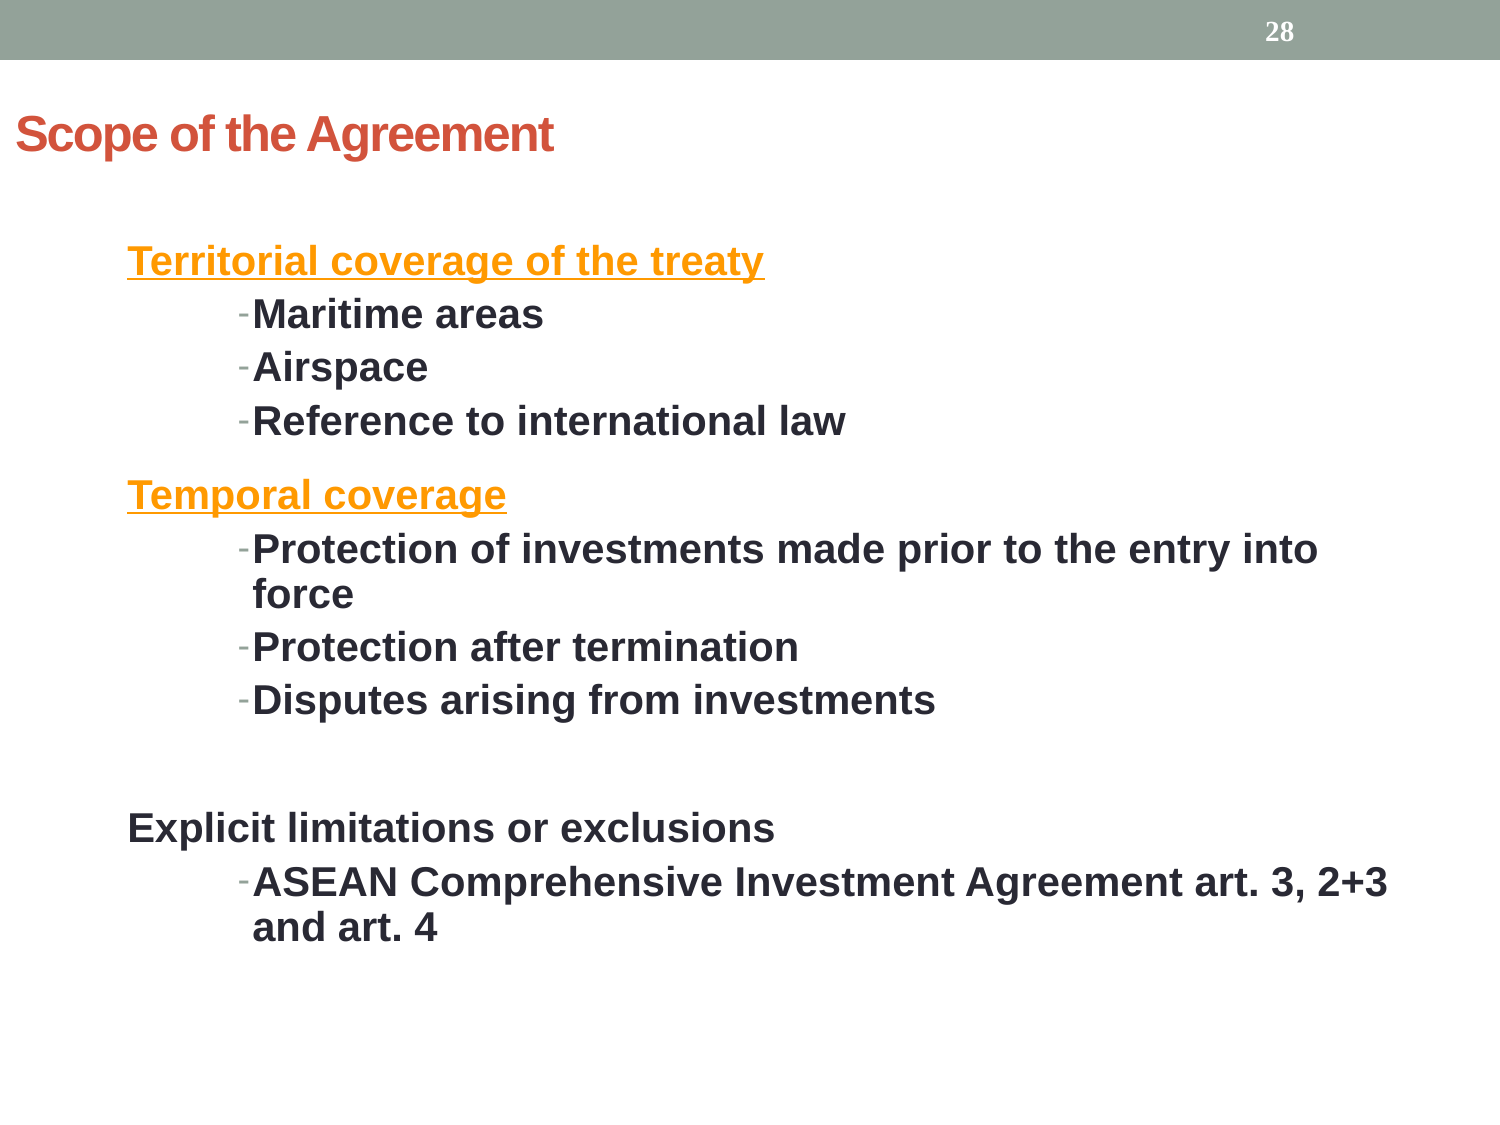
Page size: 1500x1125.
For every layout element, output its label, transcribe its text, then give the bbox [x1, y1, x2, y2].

list Territorial coverage of the treaty Maritime areas Airspace Reference to international law Temporal coverage Protection of investments made prior to the entry into force Protection after termination Disputes arising from investments Explicit limitations or exclusions ASEAN Comprehensive Investment Agreement art. 3, 2+3 and art. 4 [112, 231, 1413, 957]
title Scope of the Agreement [0, 93, 1500, 169]
slide_number <編號> [1250, 3, 1425, 57]
